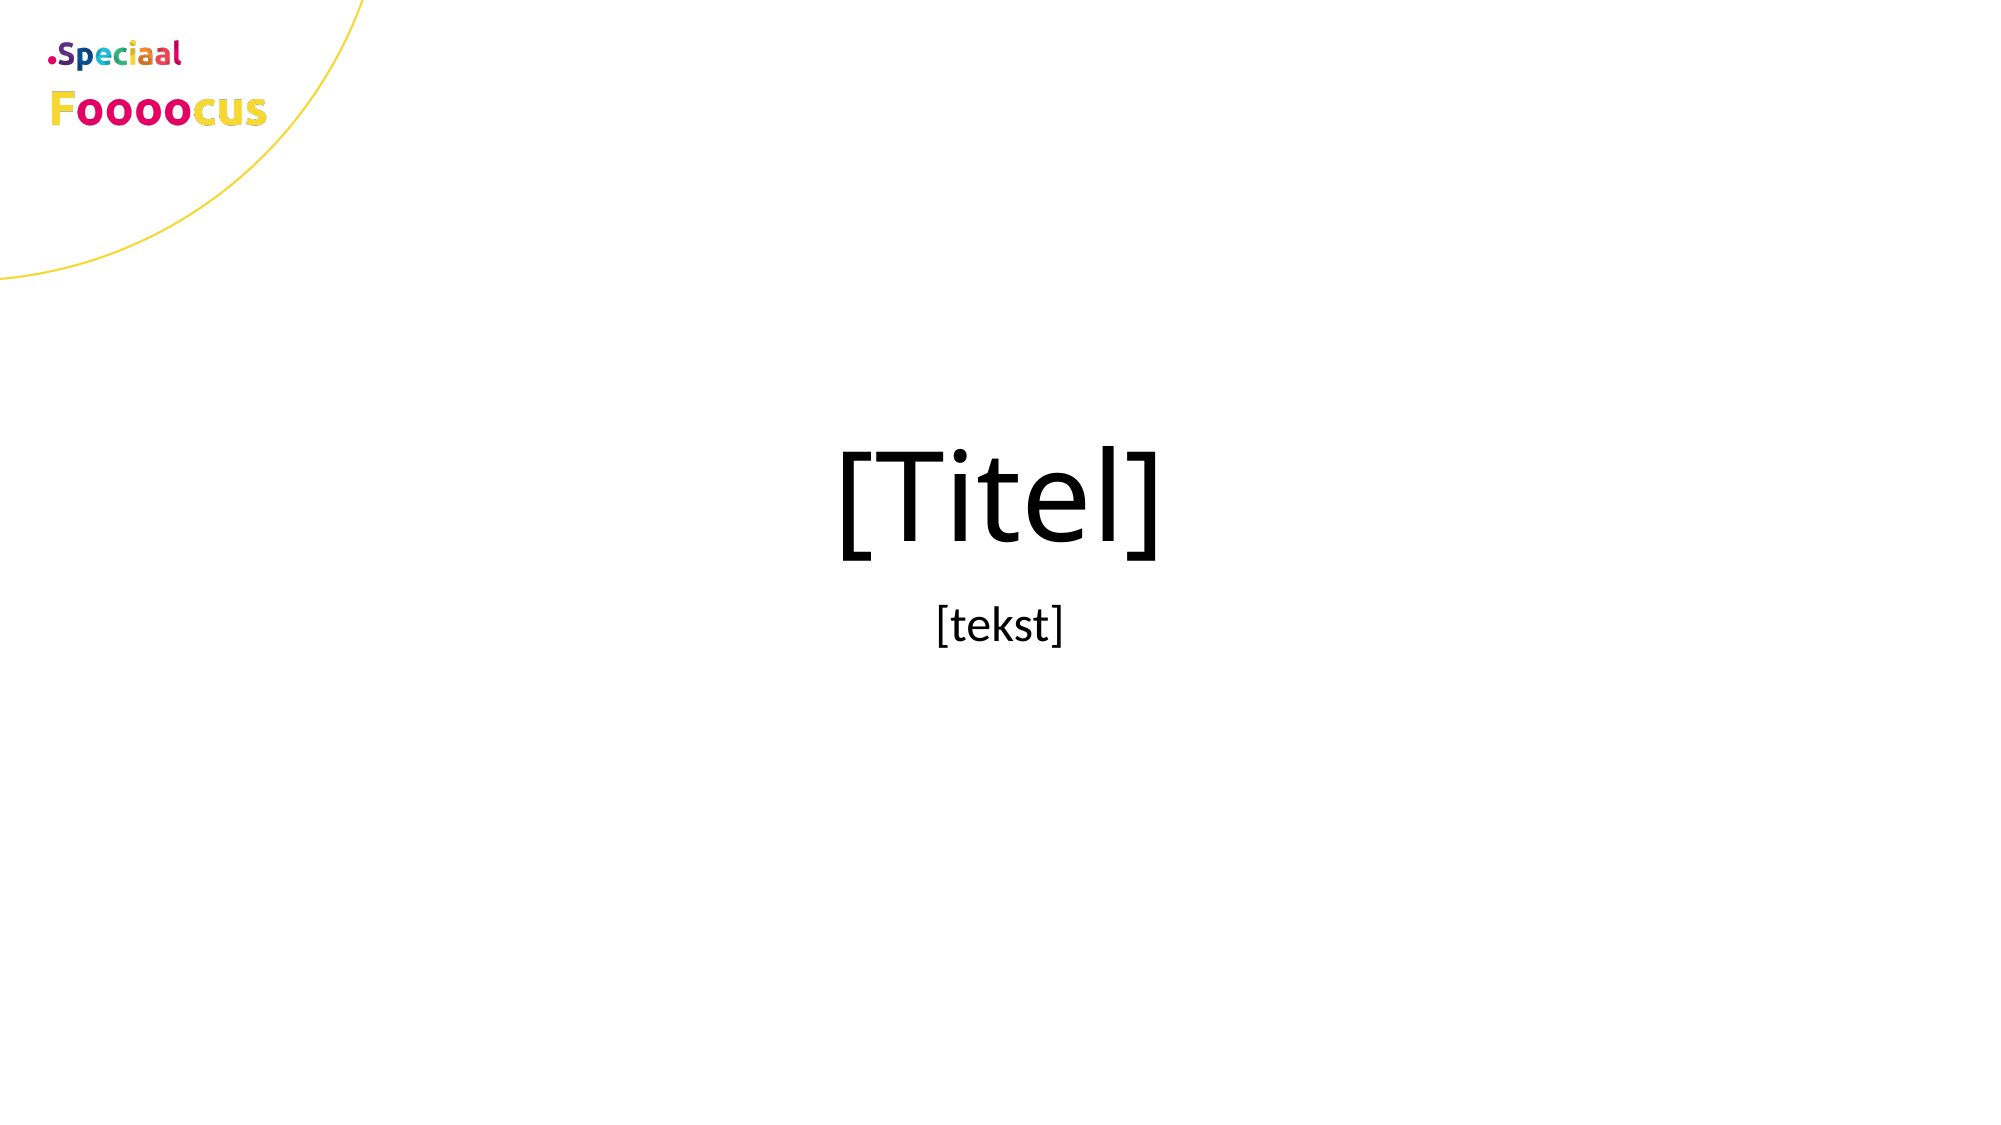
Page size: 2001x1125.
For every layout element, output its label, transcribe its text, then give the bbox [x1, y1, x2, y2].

subtitle [tekst] [249, 590, 1750, 863]
picture [48, 40, 268, 134]
title [Titel] [249, 184, 1750, 576]
